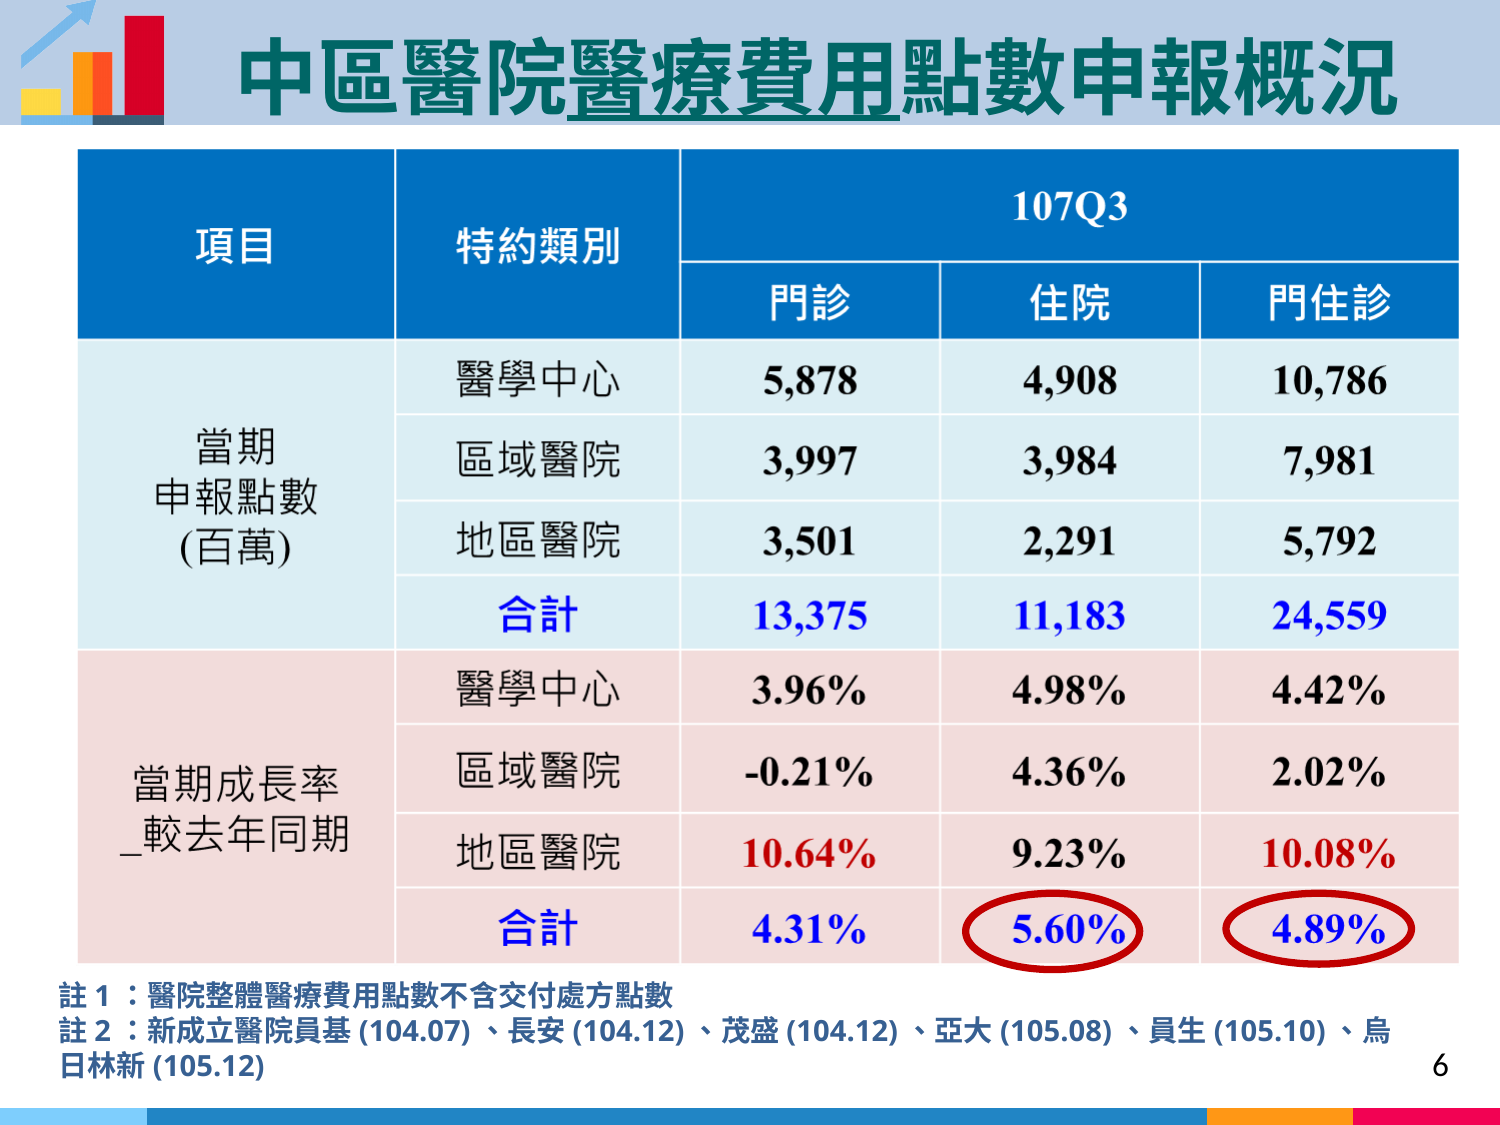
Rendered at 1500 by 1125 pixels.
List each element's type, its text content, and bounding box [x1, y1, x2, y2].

title 中區醫院醫療費用點數申報概況 [134, 13, 1500, 138]
picture [970, 897, 1135, 965]
text_box <編號> [1395, 1027, 1486, 1097]
text_box 註1：醫院整體醫療費用點數不含交付處方點數 註2：新成立醫院員基(104.07)、長安(104.12)、茂盛(104.12)、亞大(105.08)、員生(105.10)、烏日林新(105.12) [43, 969, 1421, 1091]
picture [76, 148, 1460, 978]
picture [17, 0, 168, 125]
